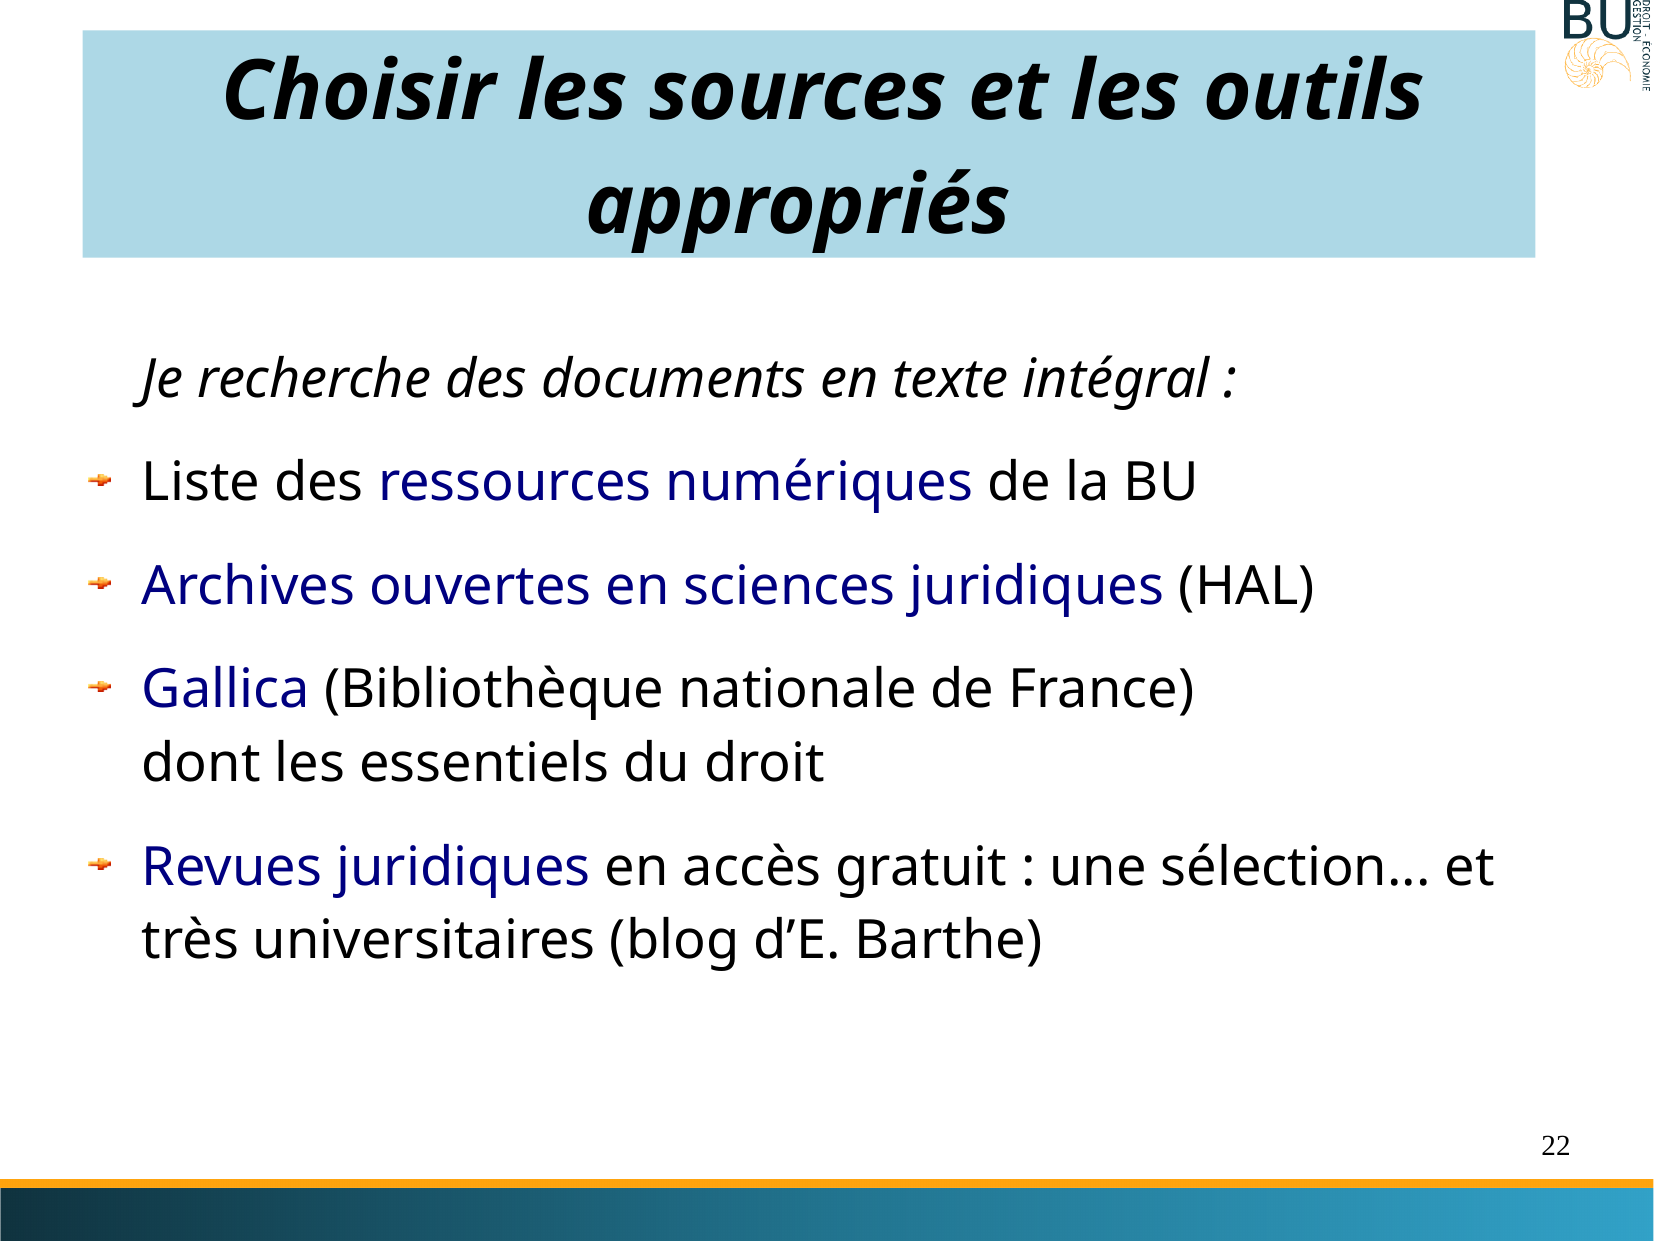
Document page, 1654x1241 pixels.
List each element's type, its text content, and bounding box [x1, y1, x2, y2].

picture [0, 1179, 1654, 1241]
list Je recherche des documents en texte intégral : Liste des ressources numériques de la BU Archives ouvertes en sciences juridiques (HAL) Gallica (Bibliothèque nationale de France) dont les essentiels du droit Revues juridiques en accès gratuit : une sélection... et très universitaires (blog d’E. Barthe) [70, 224, 1583, 1106]
picture [1564, 0, 1652, 91]
text_box Choisir les sources et les outils appropriés [82, 47, 1536, 241]
